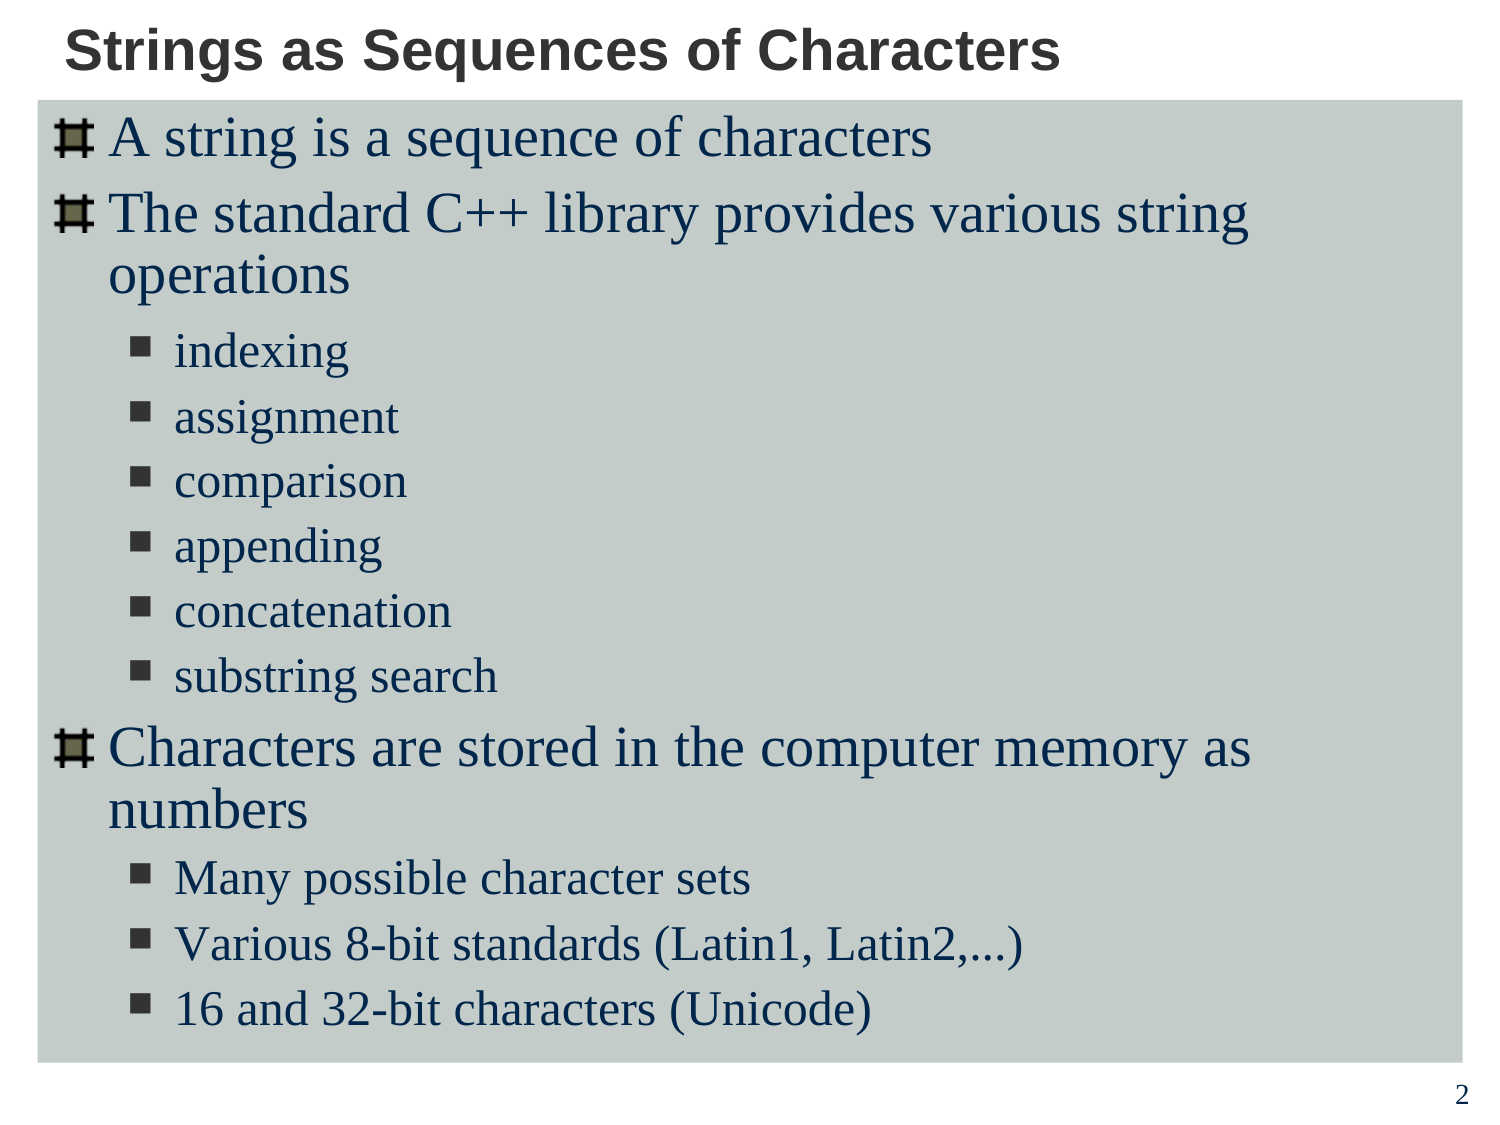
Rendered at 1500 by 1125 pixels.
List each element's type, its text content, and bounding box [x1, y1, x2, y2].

title Strings as Sequences of Characters [50, 0, 1450, 91]
list A string is a sequence of characters The standard C++ library provides various string operations indexing assignment comparison appending concatenation substring search Characters are stored in the computer memory as numbers Many possible character sets Various 8-bit standards (Latin1, Latin2,...) 16 and 32-bit characters (Unicode) [37, 99, 1463, 1063]
